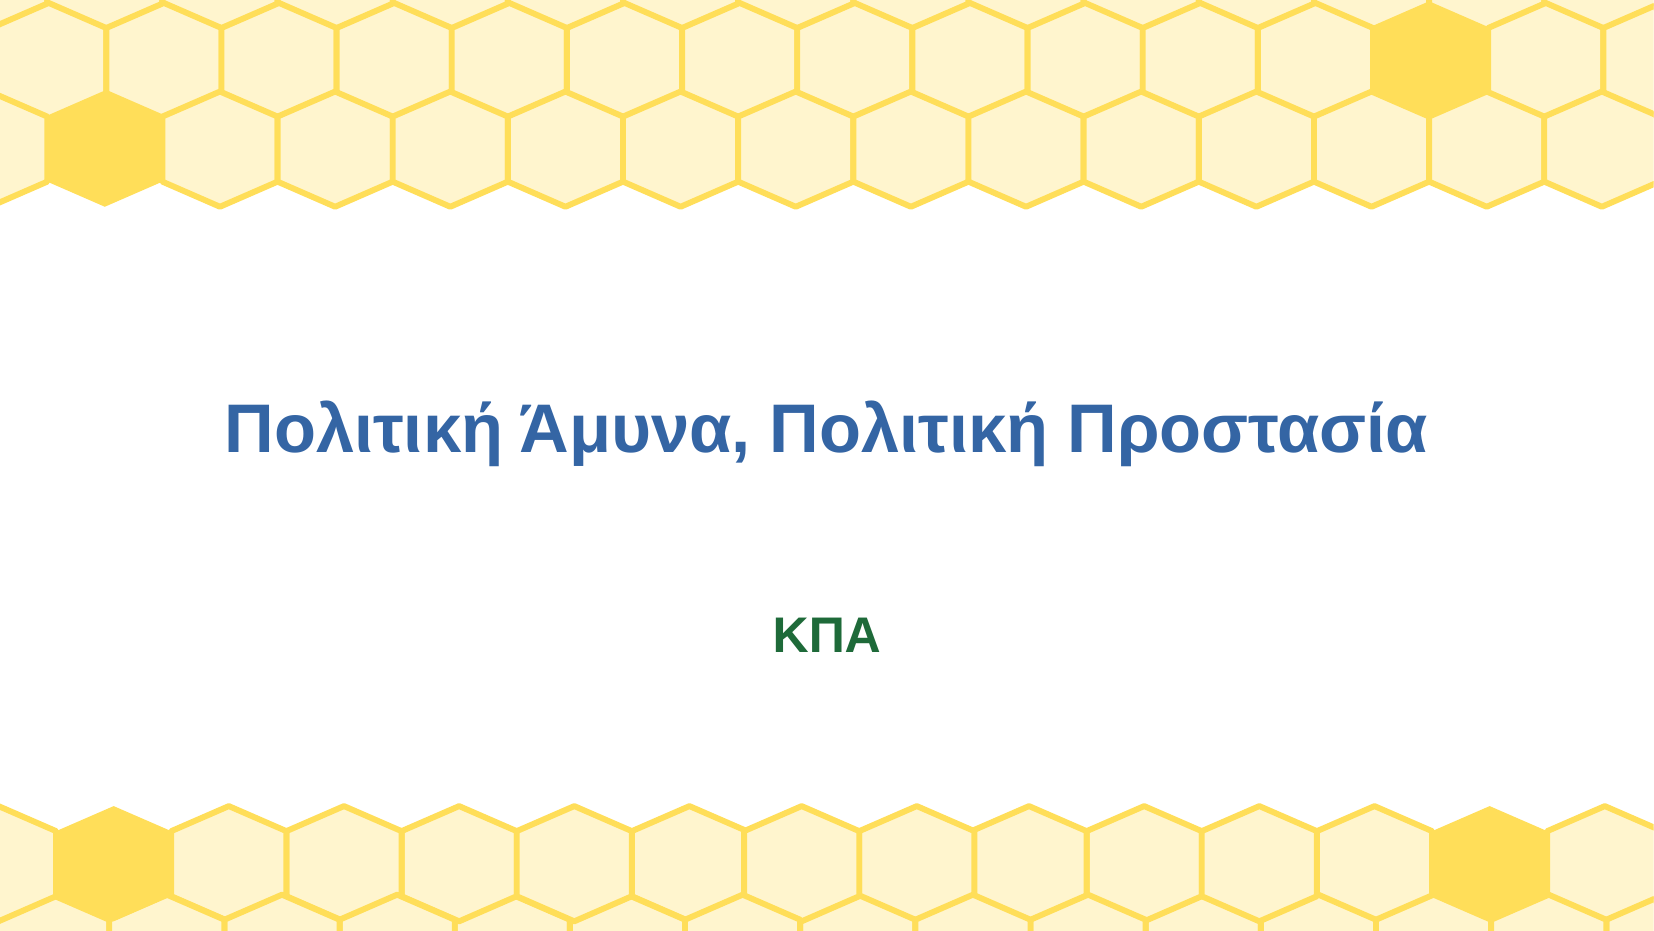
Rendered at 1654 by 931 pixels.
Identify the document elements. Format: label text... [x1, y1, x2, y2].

title Πολιτική Άμυνα, Πολιτική Προστασία [88, 324, 1565, 532]
subtitle ΚΠΑ [88, 561, 1565, 709]
